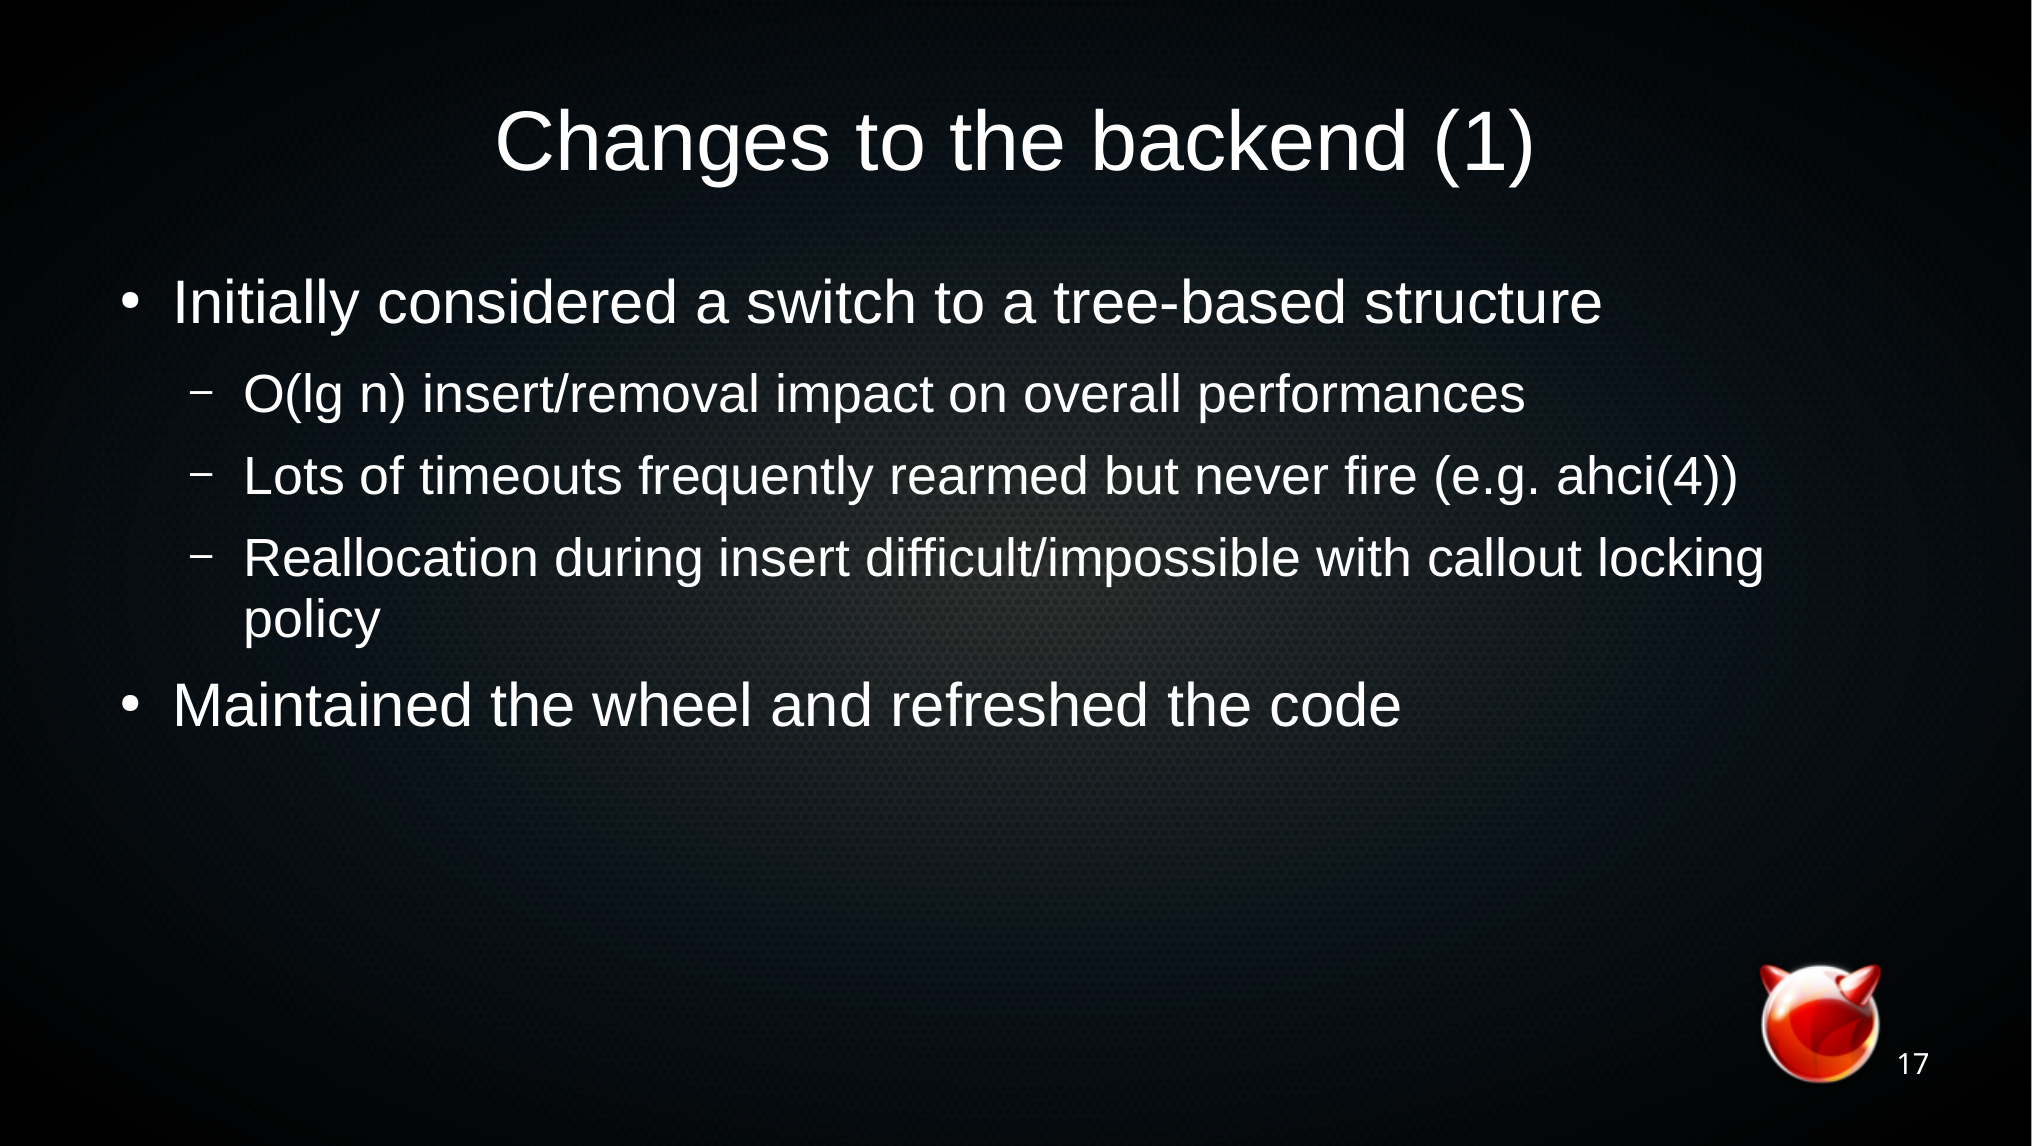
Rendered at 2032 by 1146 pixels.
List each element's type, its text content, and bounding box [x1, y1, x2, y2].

list Initially considered a switch to a tree-based structure O(lg n) insert/removal impact on overall performances Lots of timeouts frequently rearmed but never fire (e.g. ahci(4)) Reallocation during insert difficult/impossible with callout locking policy Maintained the wheel and refreshed the code [101, 268, 1890, 1025]
title Changes to the backend (1) [101, 45, 1930, 237]
picture [0, 0, 2032, 1146]
